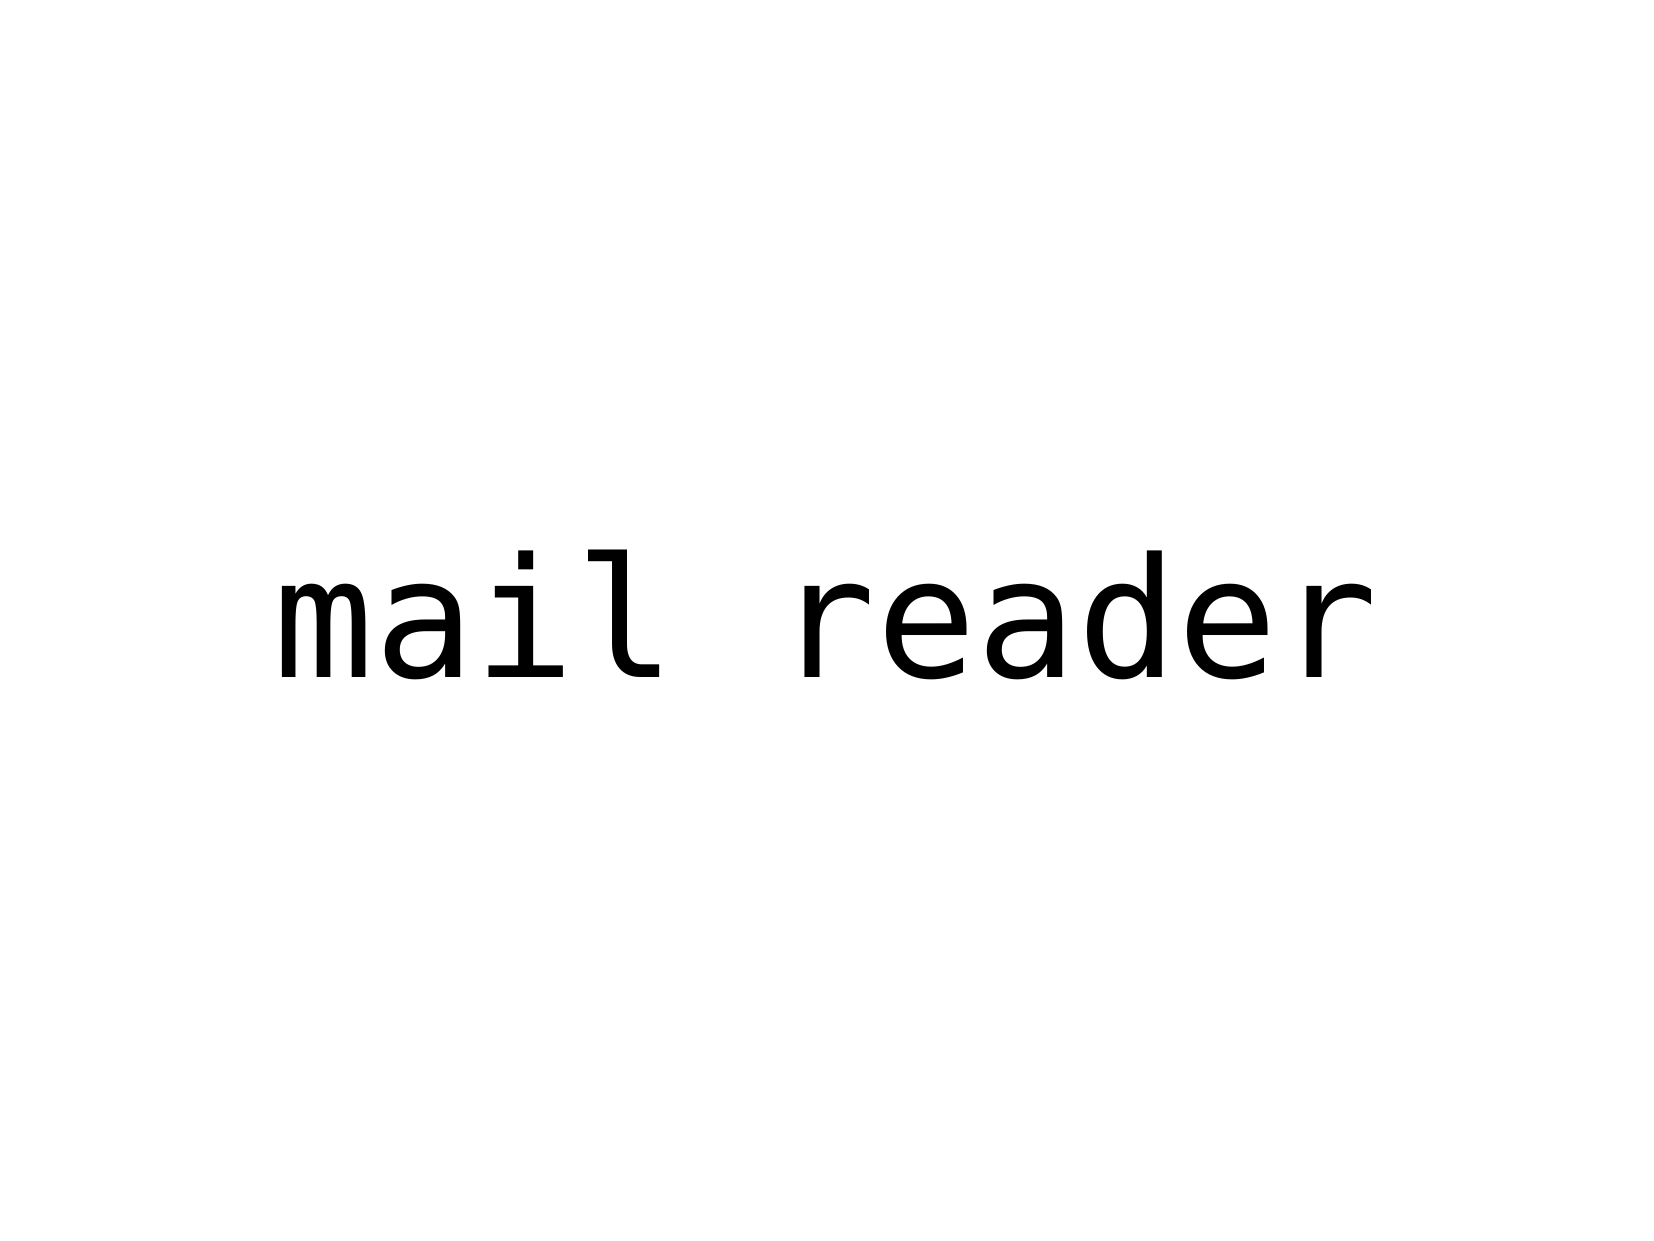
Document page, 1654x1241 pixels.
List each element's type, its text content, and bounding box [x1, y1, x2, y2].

title mail reader [82, 523, 1571, 718]
